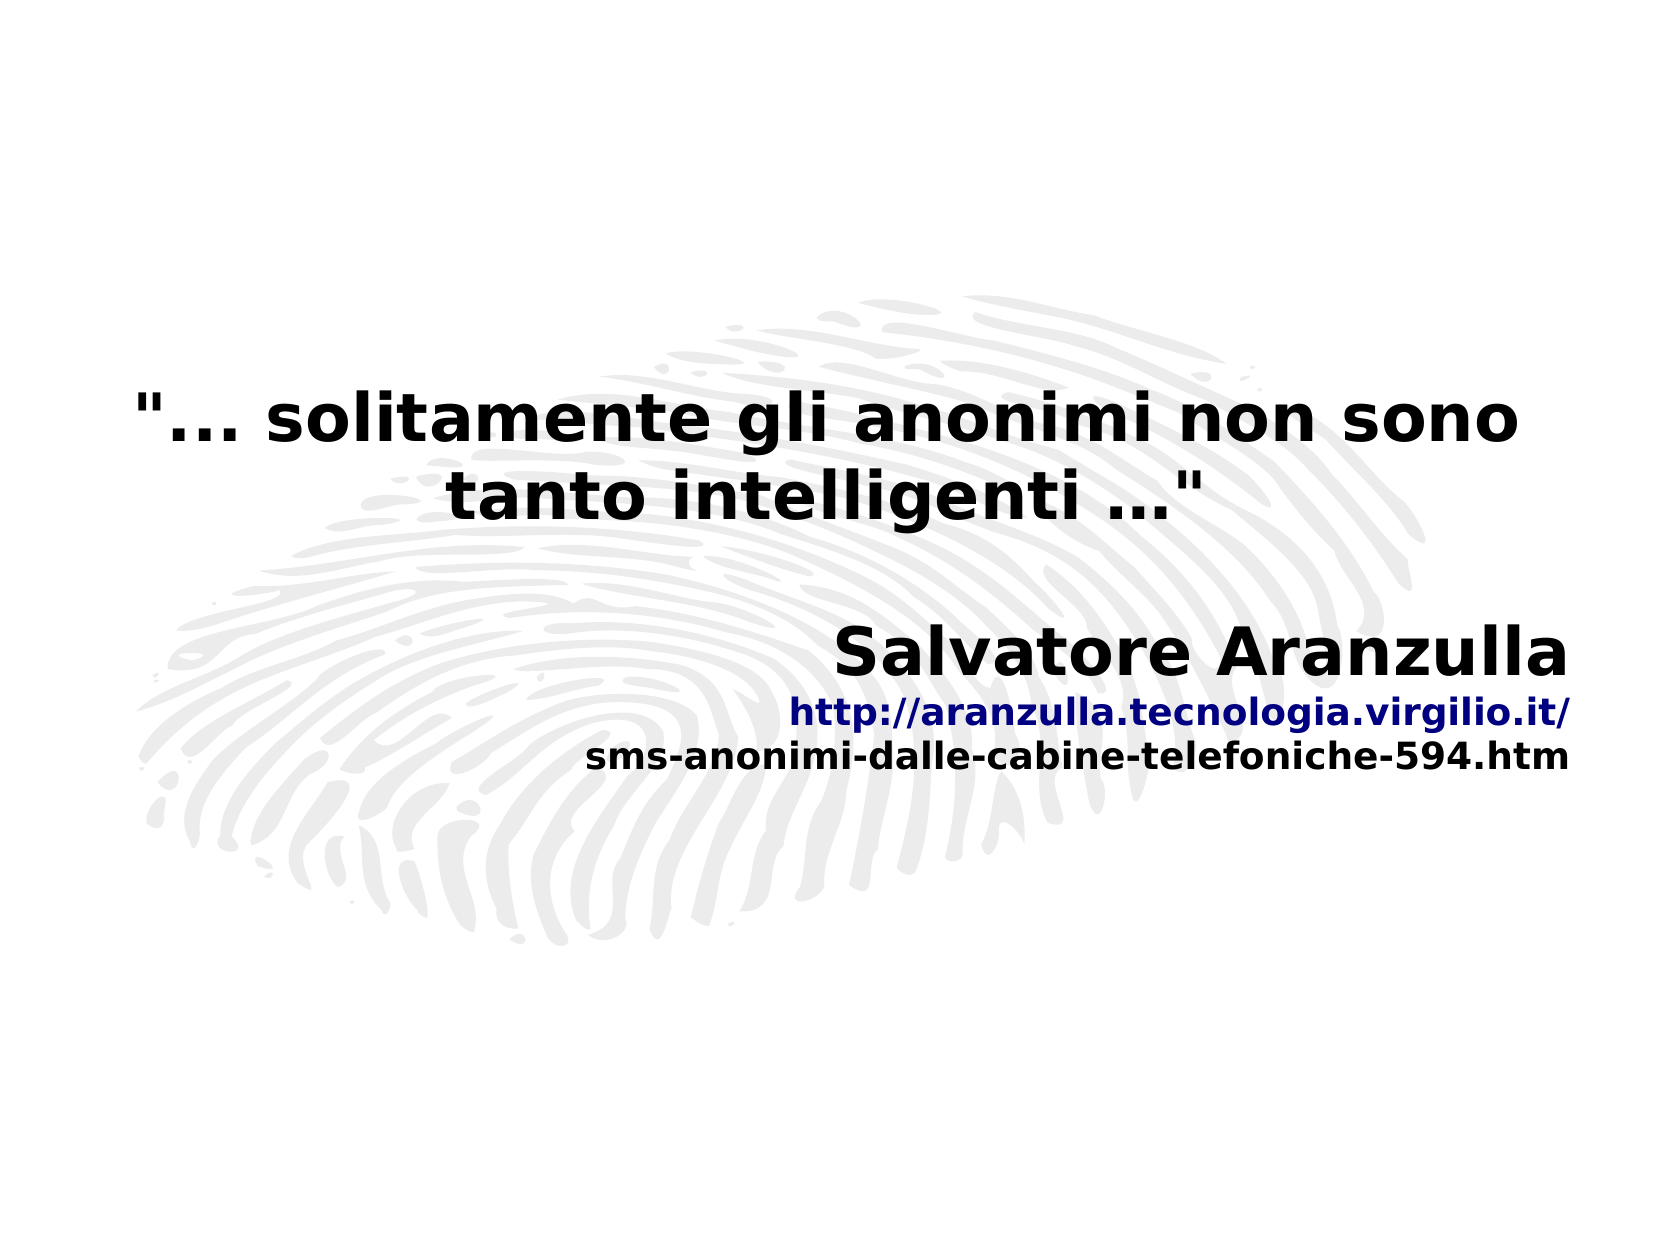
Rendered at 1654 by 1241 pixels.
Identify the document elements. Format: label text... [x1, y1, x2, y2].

subtitle "... solitamente gli anonimi non sono tanto intelligenti …" Salvatore Aranzulla http://aranzulla.tecnologia.virgilio.it/ sms-anonimi-dalle-cabine-telefoniche-594.htm [82, 56, 1571, 1102]
